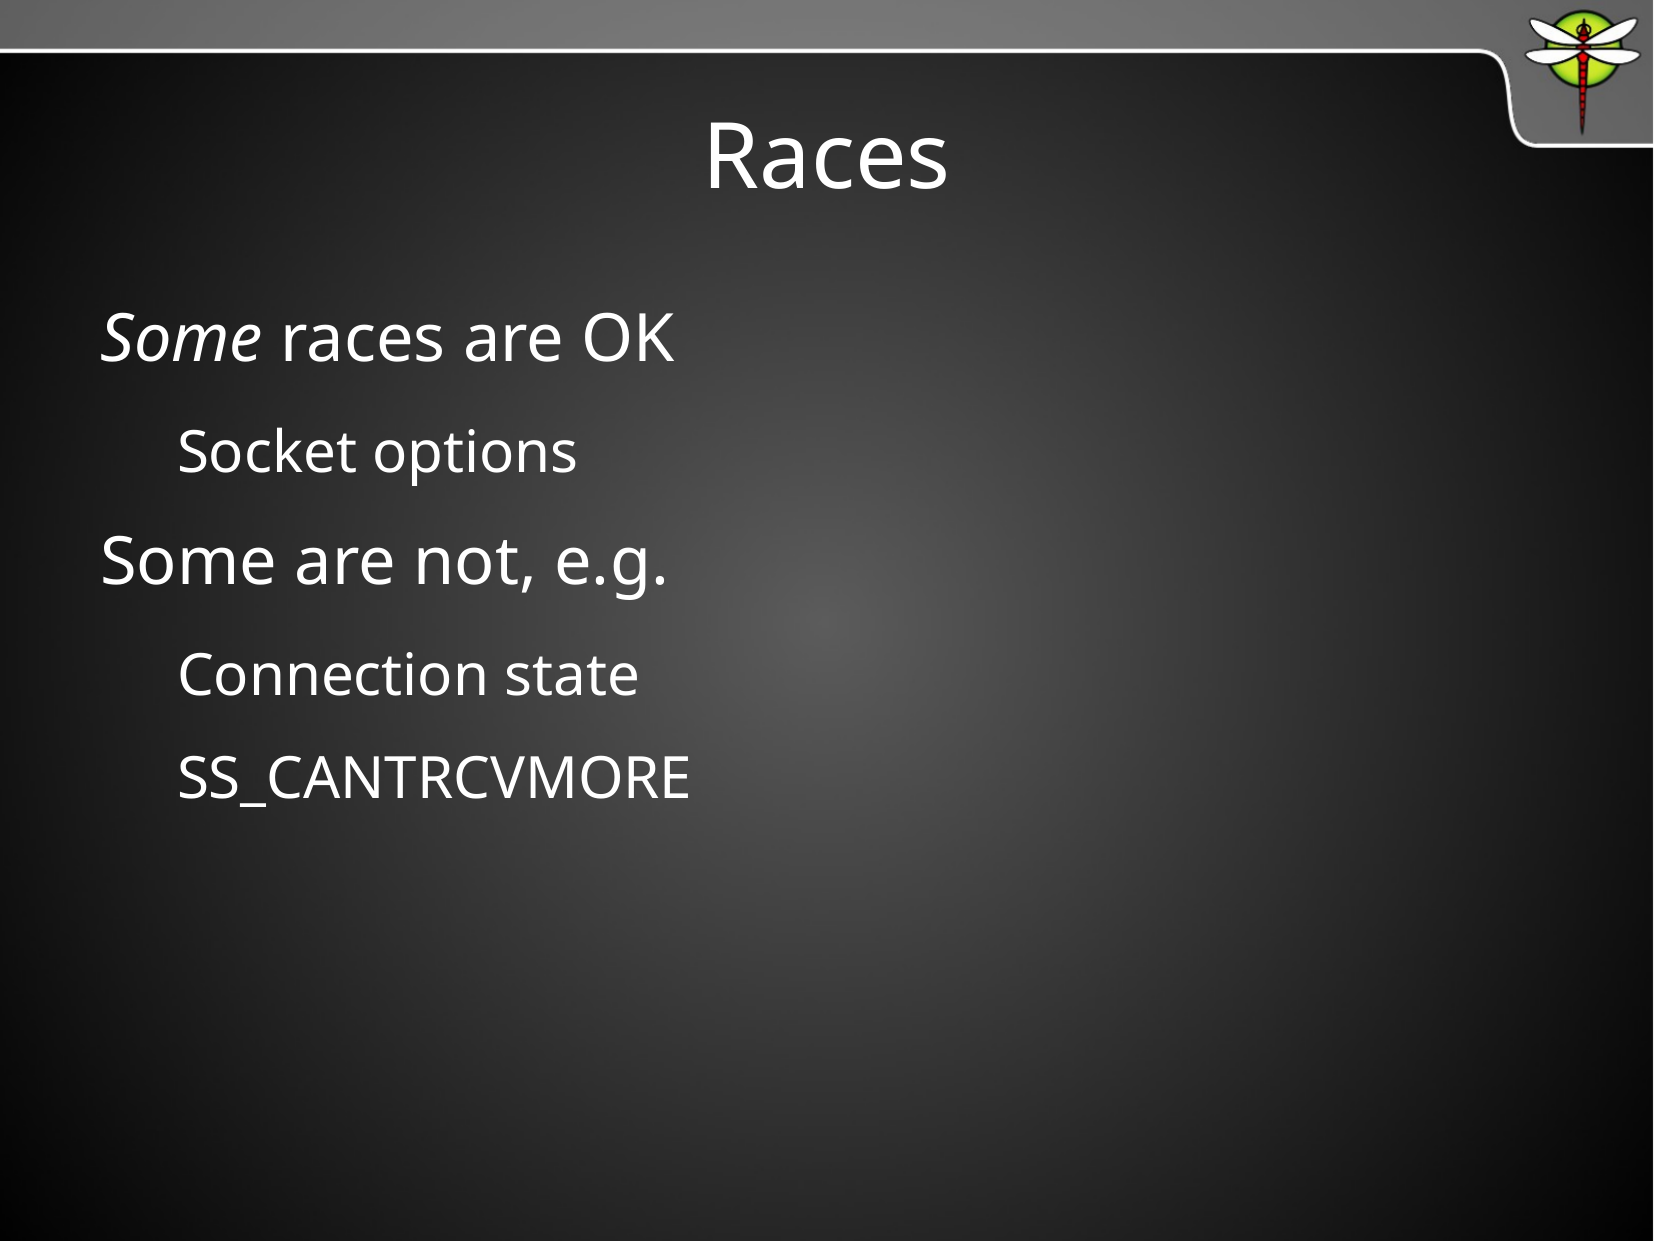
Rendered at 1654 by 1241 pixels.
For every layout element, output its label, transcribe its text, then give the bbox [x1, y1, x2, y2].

picture [0, 0, 1654, 1241]
title Races [82, 49, 1571, 257]
list Some races are OK Socket options Some are not, e.g. Connection state SS_CANTRCVMORE [82, 290, 1571, 1094]
